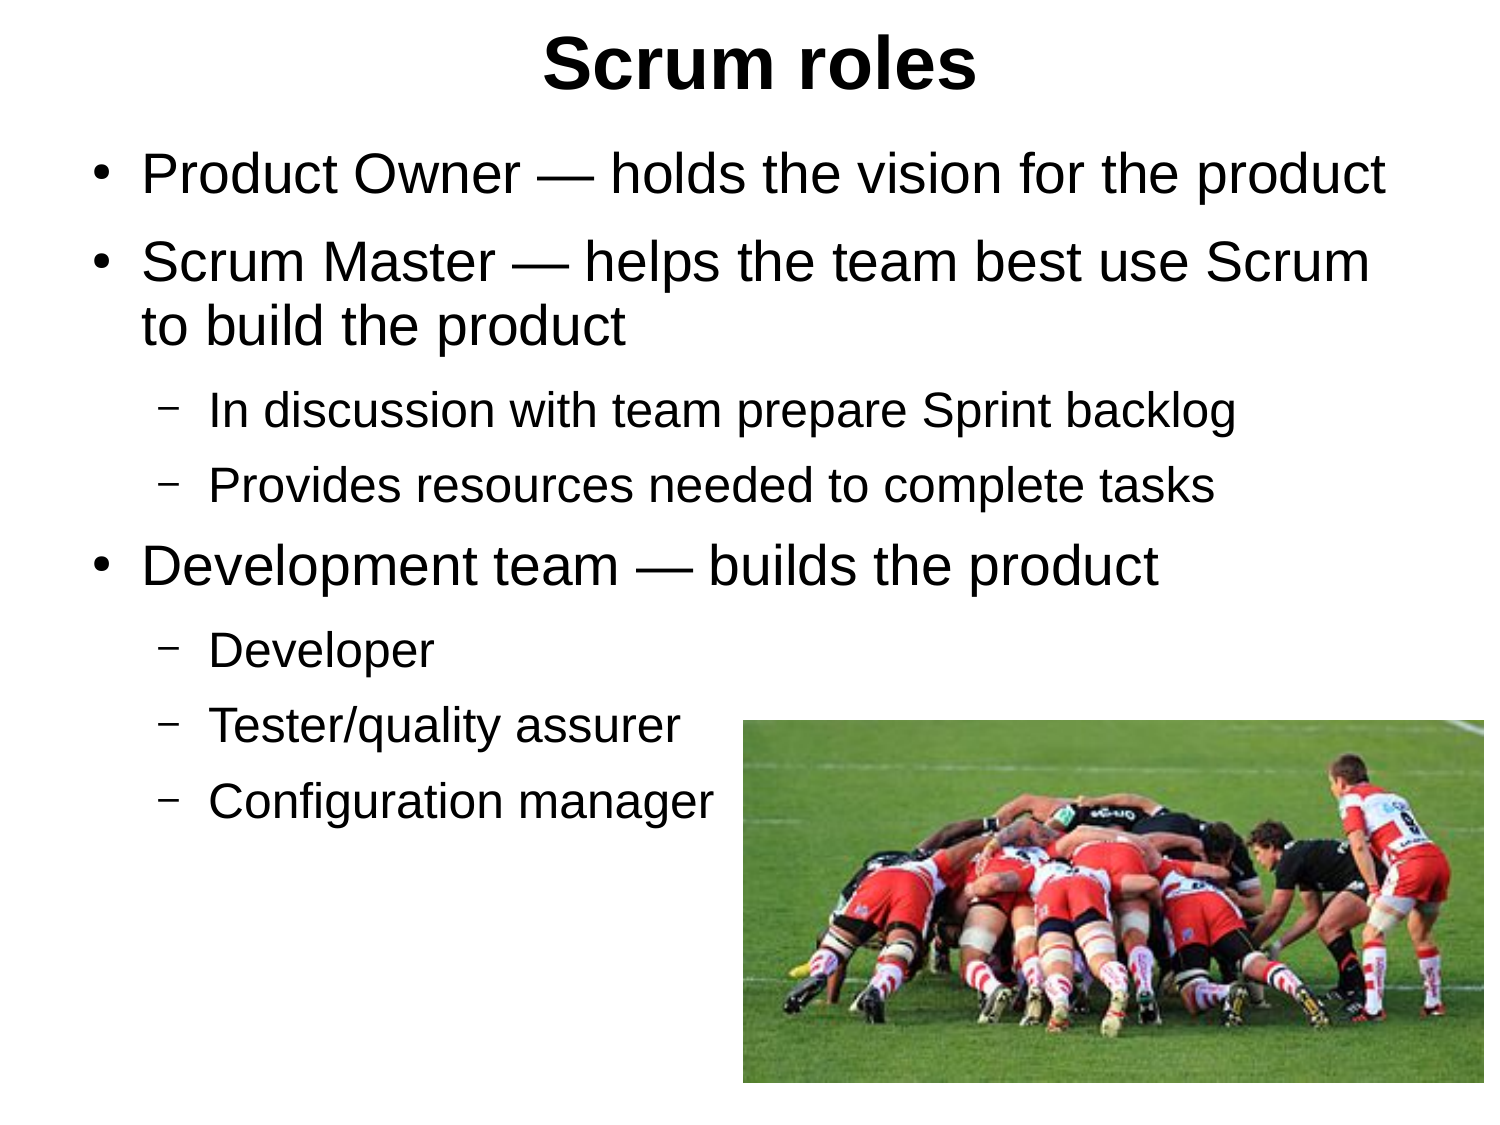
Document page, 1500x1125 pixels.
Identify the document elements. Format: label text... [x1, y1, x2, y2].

title Scrum roles [75, 9, 1425, 119]
picture [743, 720, 1484, 1083]
list Product Owner — holds the vision for the product Scrum Master — helps the team best use Scrum to build the product In discussion with team prepare Sprint backlog Provides resources needed to complete tasks Development team — builds the product Developer Tester/quality assurer Configuration manager [75, 141, 1395, 863]
